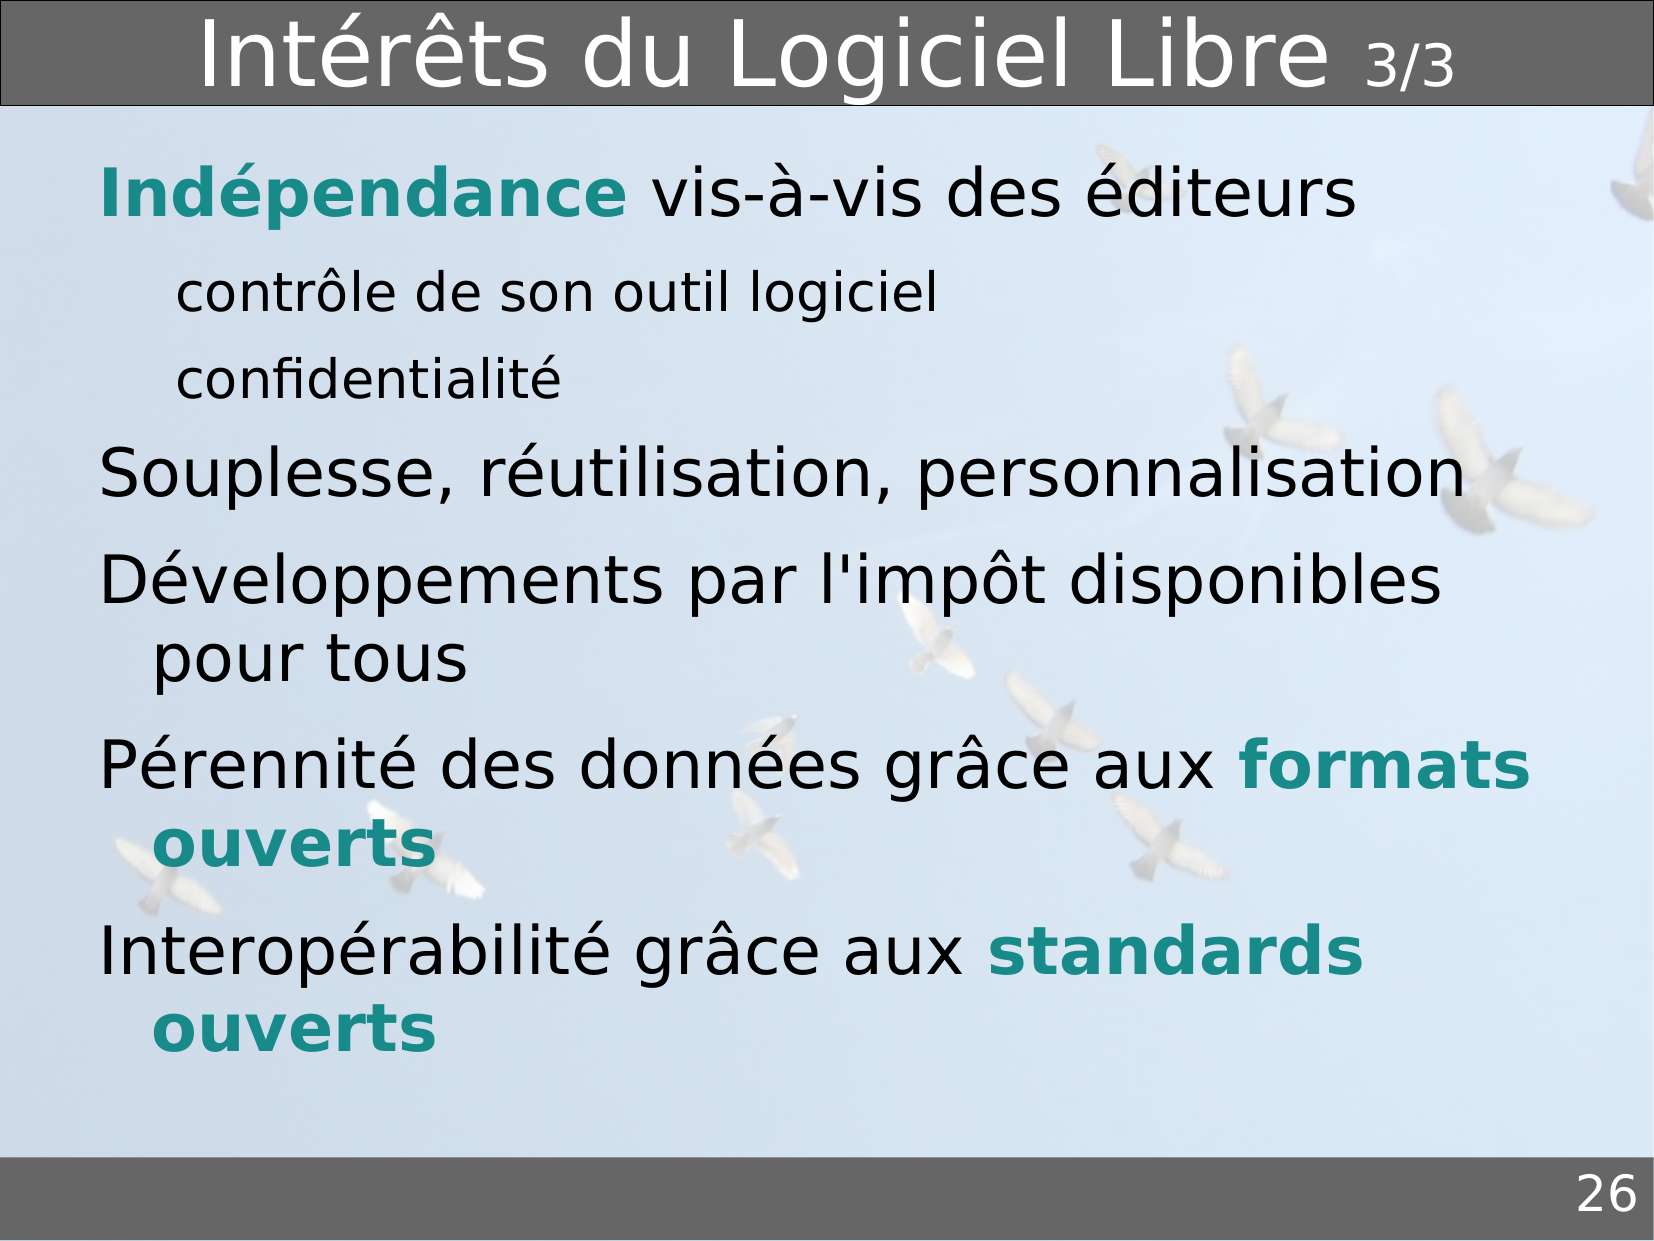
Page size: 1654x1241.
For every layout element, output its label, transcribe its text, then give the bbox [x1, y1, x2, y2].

list Indépendance vis-à-vis des éditeurs contrôle de son outil logiciel confidentialité Souplesse, réutilisation, personnalisation Développements par l'impôt disponibles pour tous Pérennité des données grâce aux formats ouverts Interopérabilité grâce aux standards ouverts [80, 154, 1569, 1068]
title Intérêts du Logiciel Libre 3/3 [0, 0, 1654, 110]
